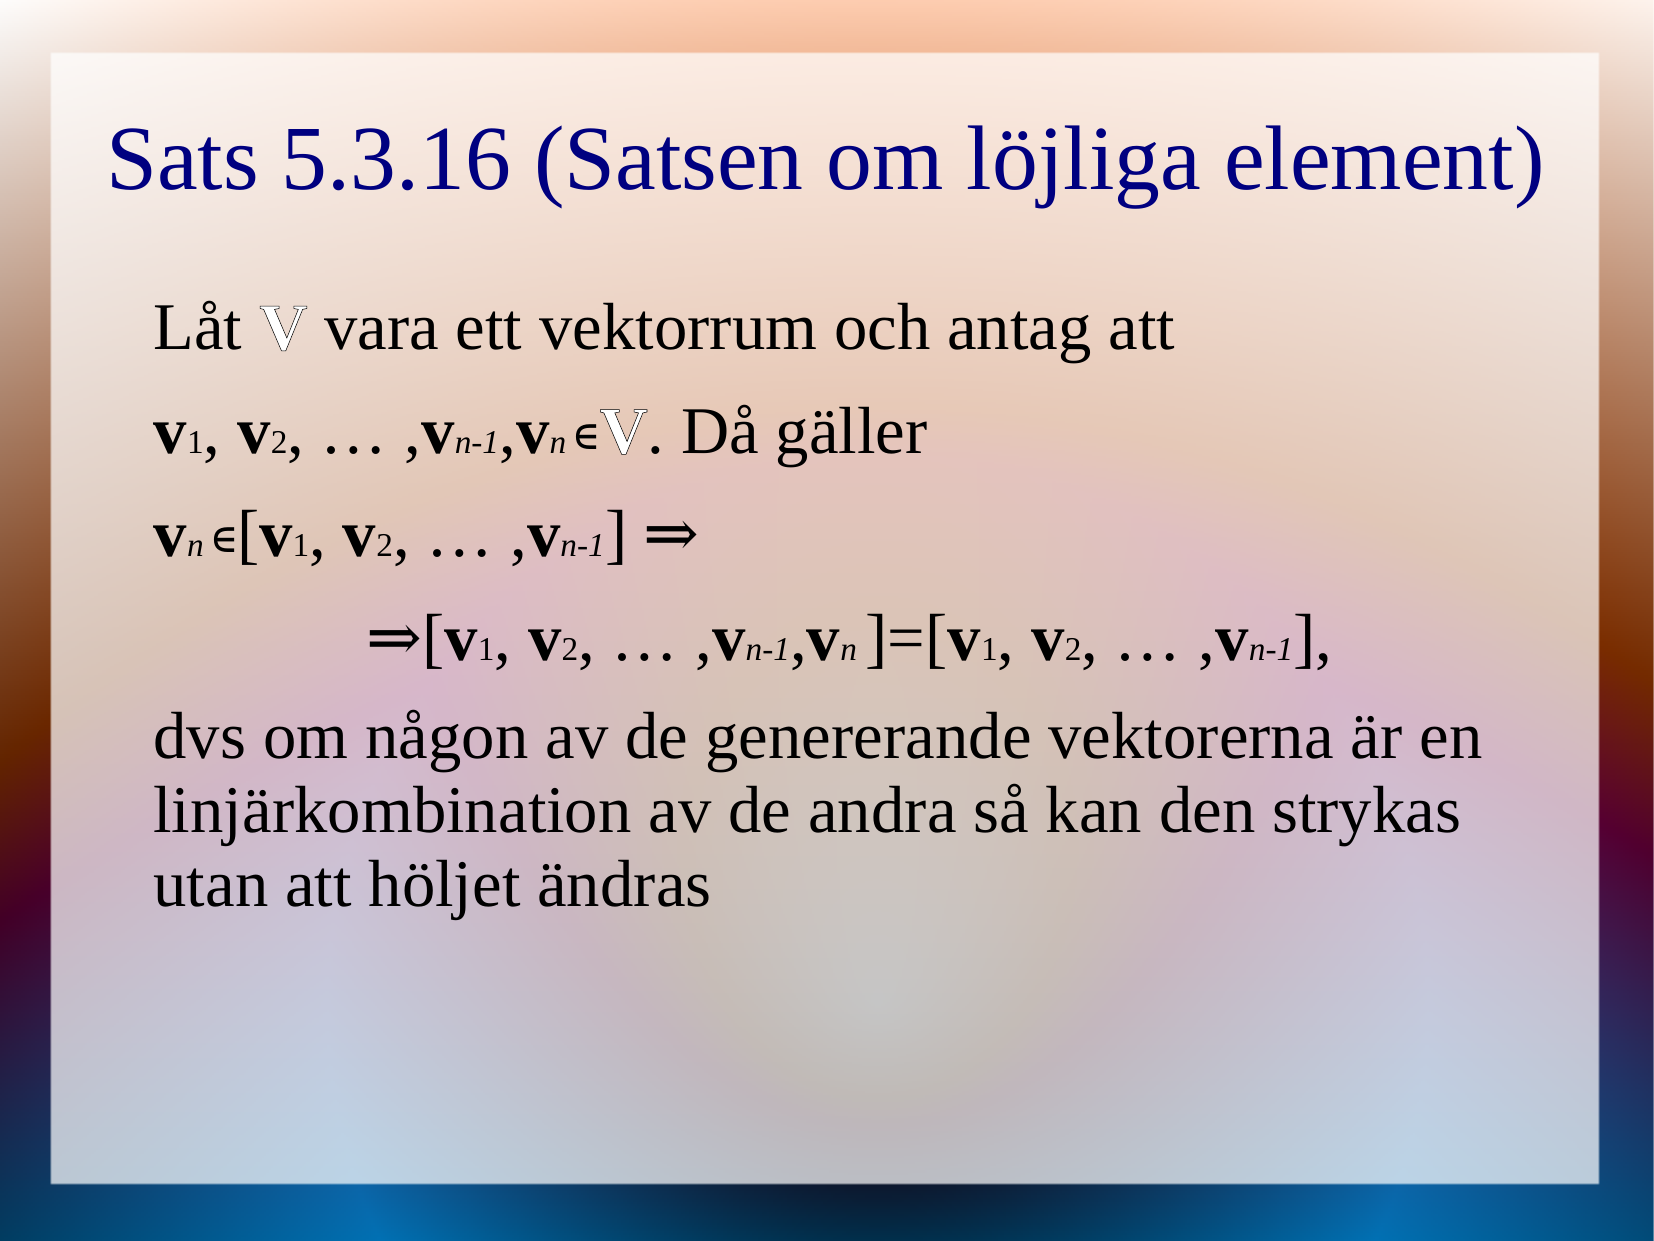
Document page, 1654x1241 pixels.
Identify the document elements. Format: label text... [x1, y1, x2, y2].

picture [0, 0, 1654, 1241]
title Sats 5.3.16 (Satsen om löjliga element) [82, 62, 1571, 256]
list Låt V vara ett vektorrum och antag att v1, v2, … ,vn-1,vn ∊V. Då gäller vn ∊[v1, v2, … ,vn-1] ⇒ ⇒[v1, v2, … ,vn-1,vn ]=[v1, v2, … ,vn-1], dvs om någon av de genererande vektorerna är en linjärkombination av de andra så kan den strykas utan att höljet ändras [82, 290, 1571, 1094]
